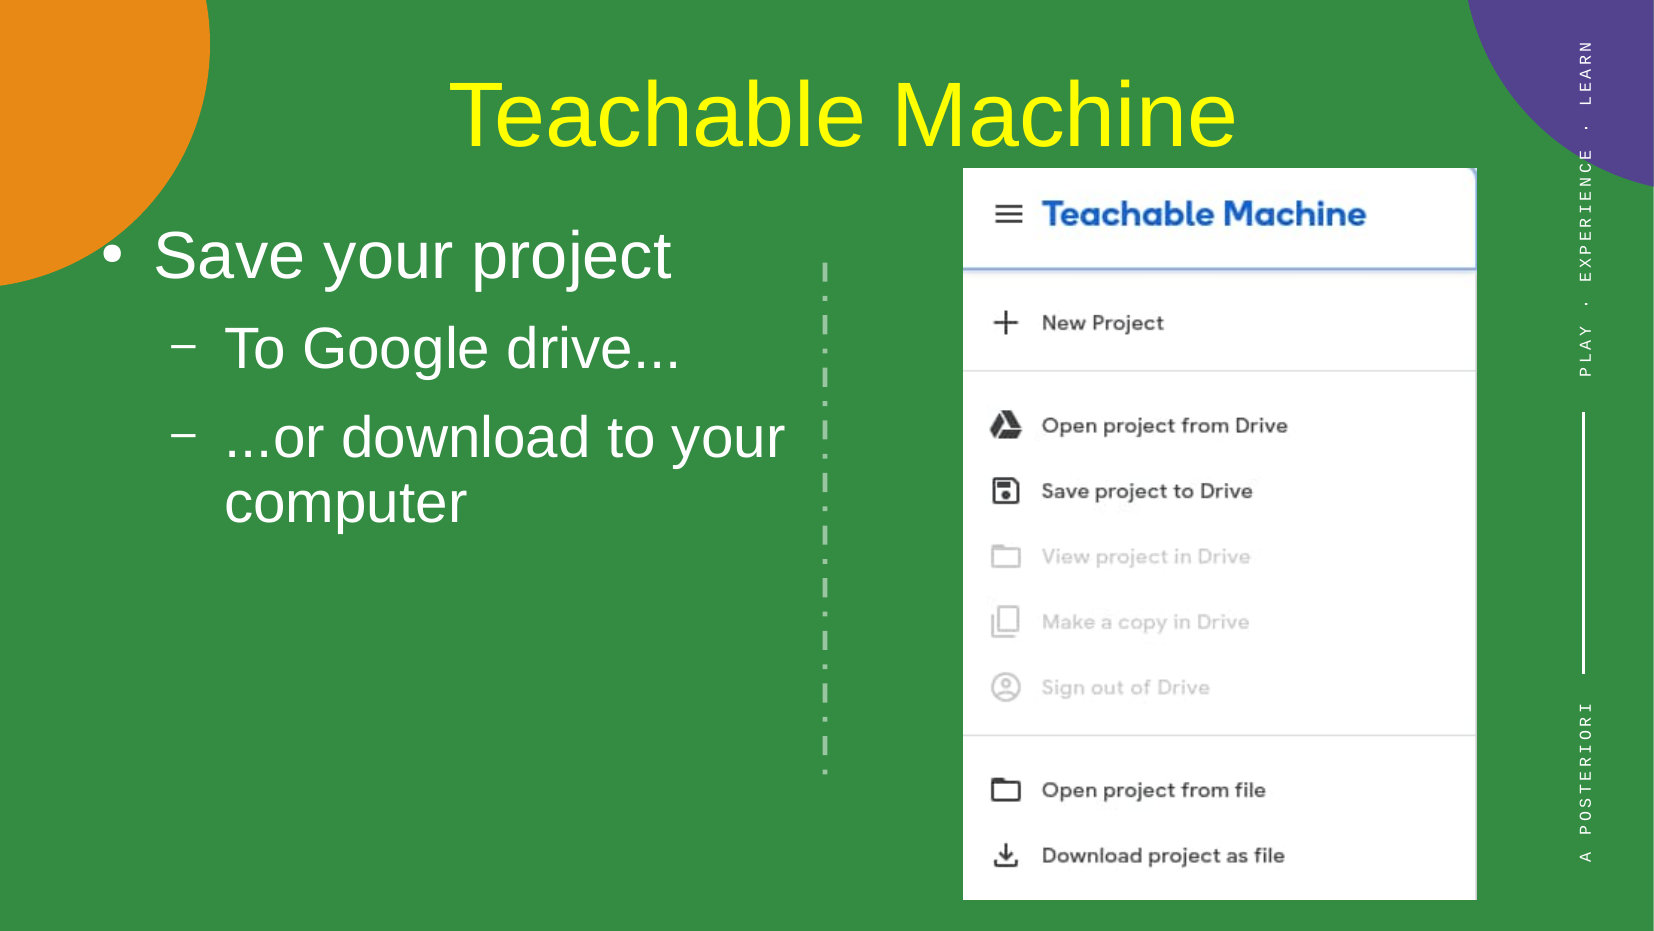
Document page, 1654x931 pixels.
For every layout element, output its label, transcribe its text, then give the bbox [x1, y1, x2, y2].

list Save your project To Google drive... ...or download to your computer [82, 217, 788, 758]
title Teachable Machine [187, 37, 1501, 193]
picture [963, 168, 1477, 901]
